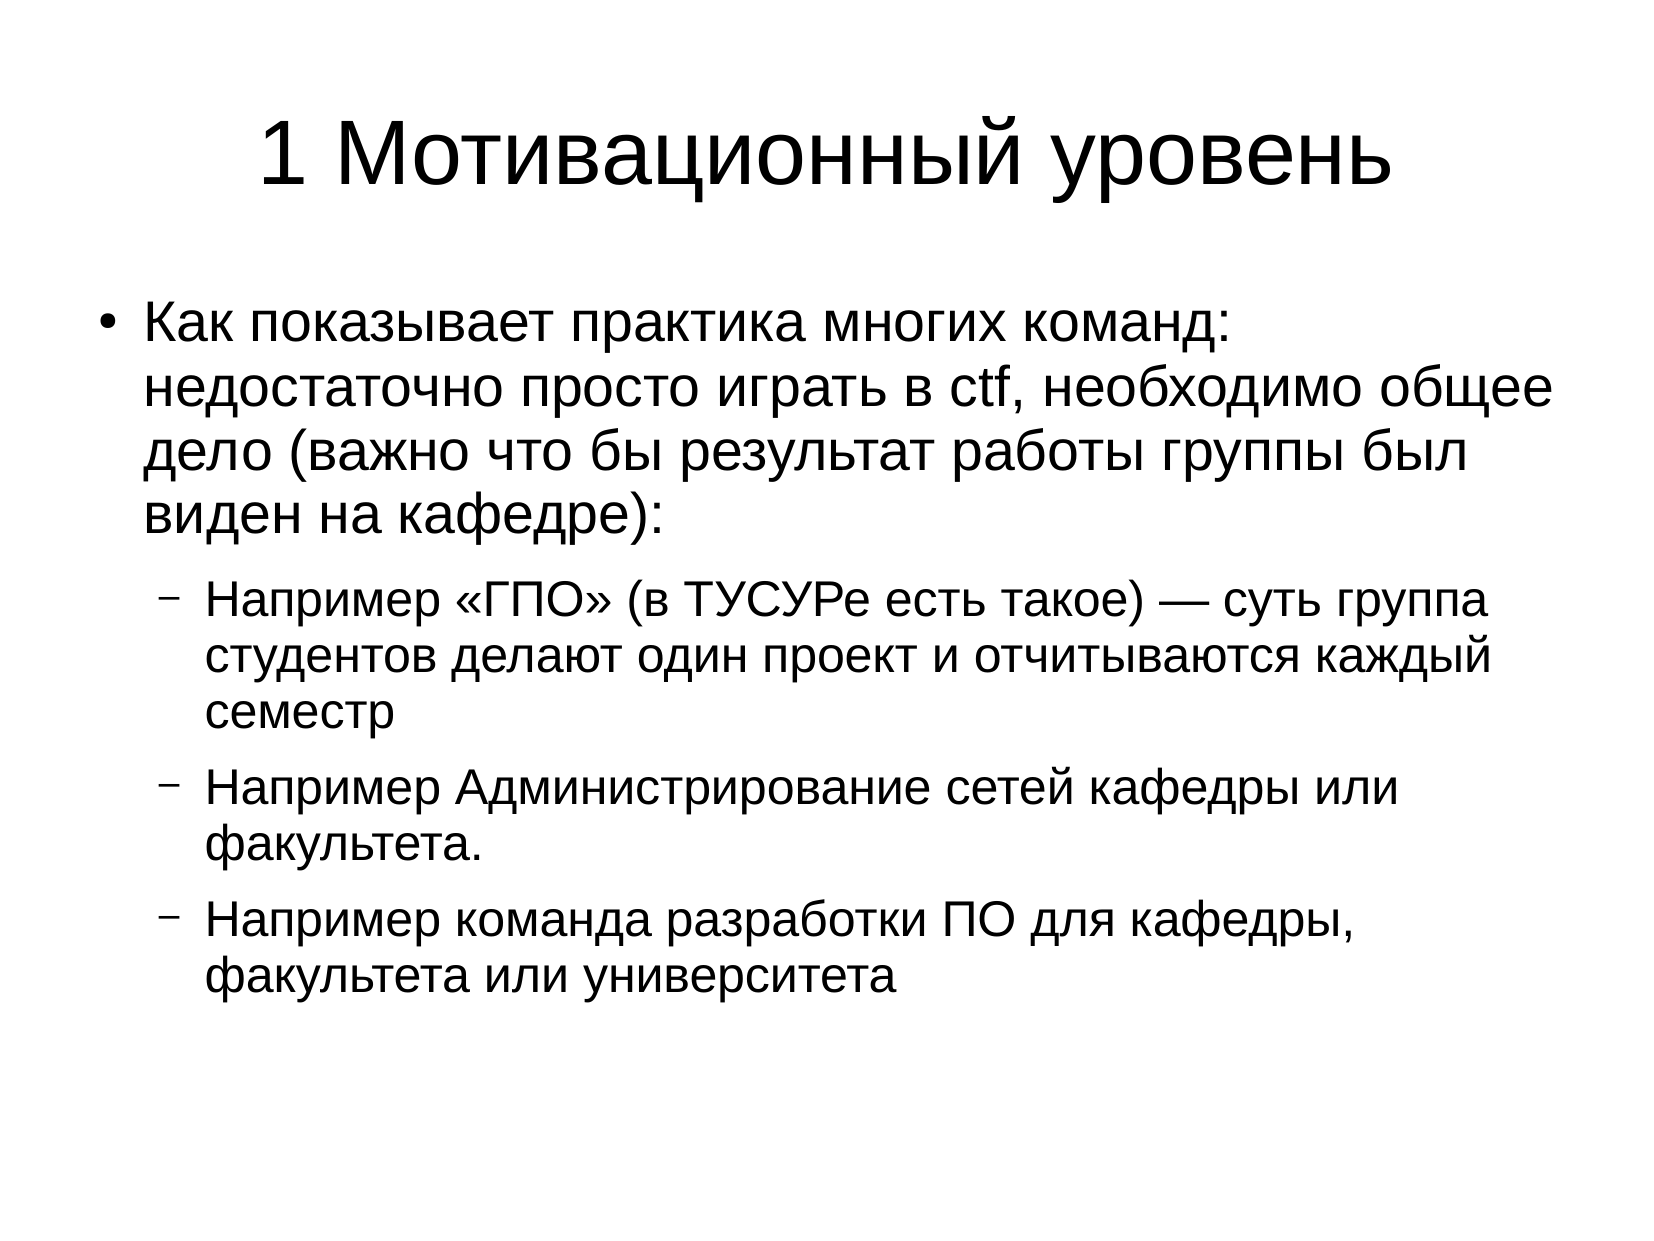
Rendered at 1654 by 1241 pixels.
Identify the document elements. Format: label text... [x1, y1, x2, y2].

title 1 Мотивационный уровень [82, 49, 1571, 257]
list Как показывает практика многих команд: недостаточно просто играть в ctf, необходимо общее дело (важно что бы результат работы группы был виден на кафедре): Например «ГПО» (в ТУСУРе есть такое) — суть группа студентов делают один проект и отчитываются каждый семестр Например Администрирование сетей кафедры или факультета. Например команда разработки ПО для кафедры, факультета или университета [82, 290, 1571, 1010]
